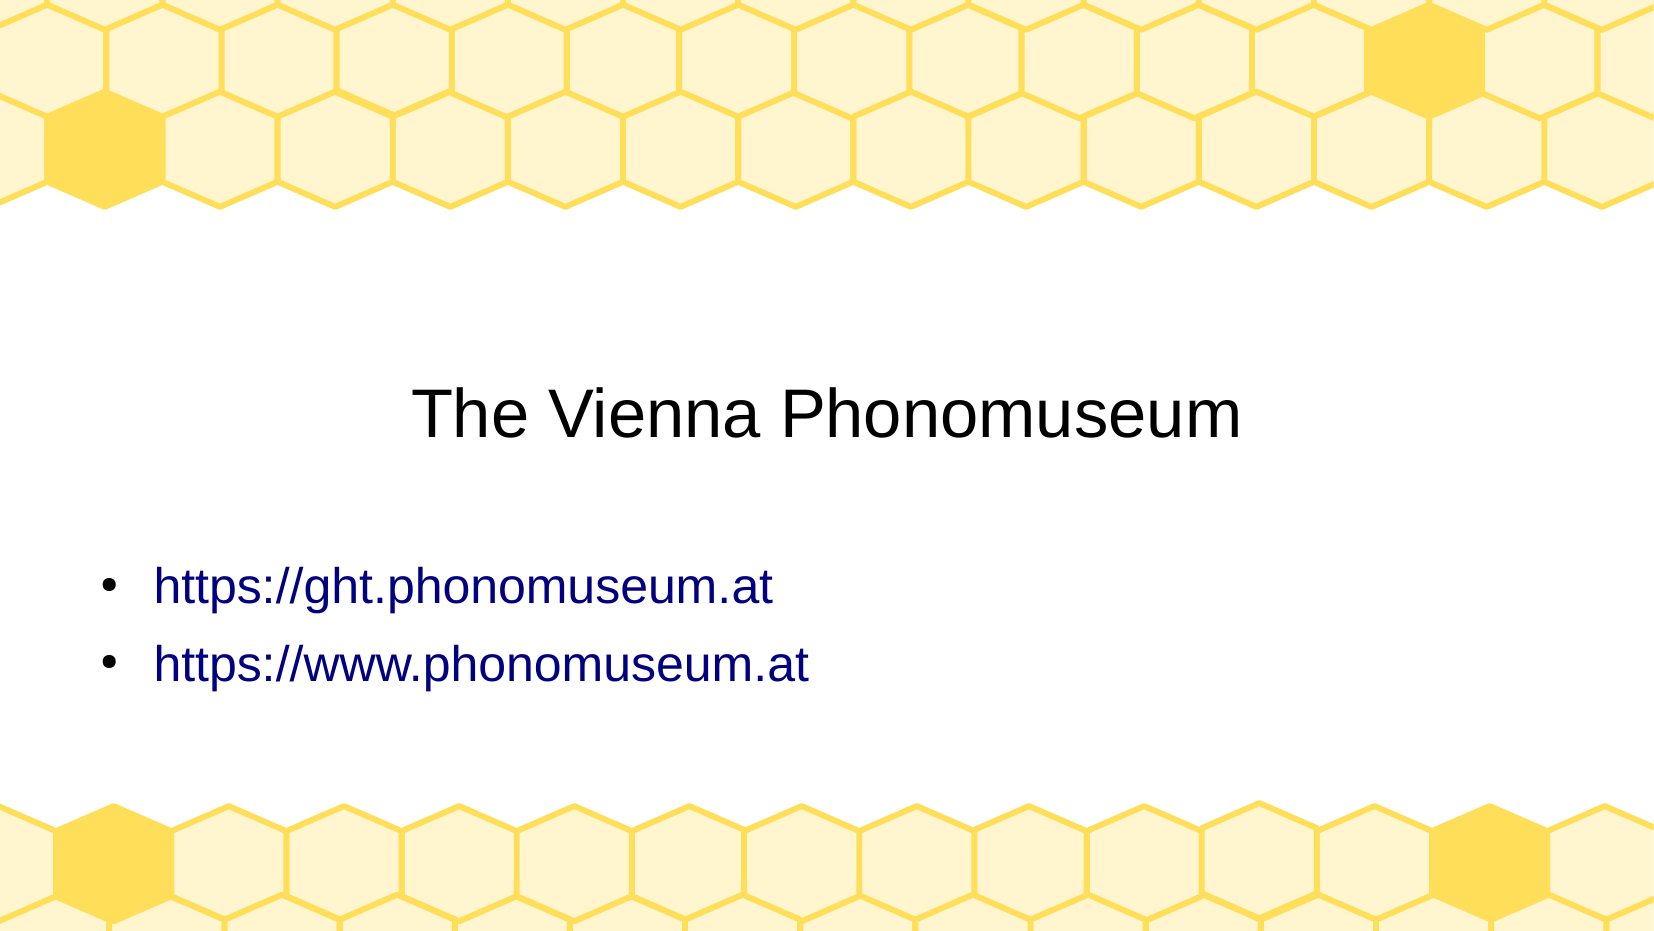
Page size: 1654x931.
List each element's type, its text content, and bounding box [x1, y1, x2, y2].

list https://ght.phonomuseum.at https://www.phonomuseum.at [82, 558, 1571, 700]
title The Vienna Phonomuseum [82, 314, 1571, 514]
